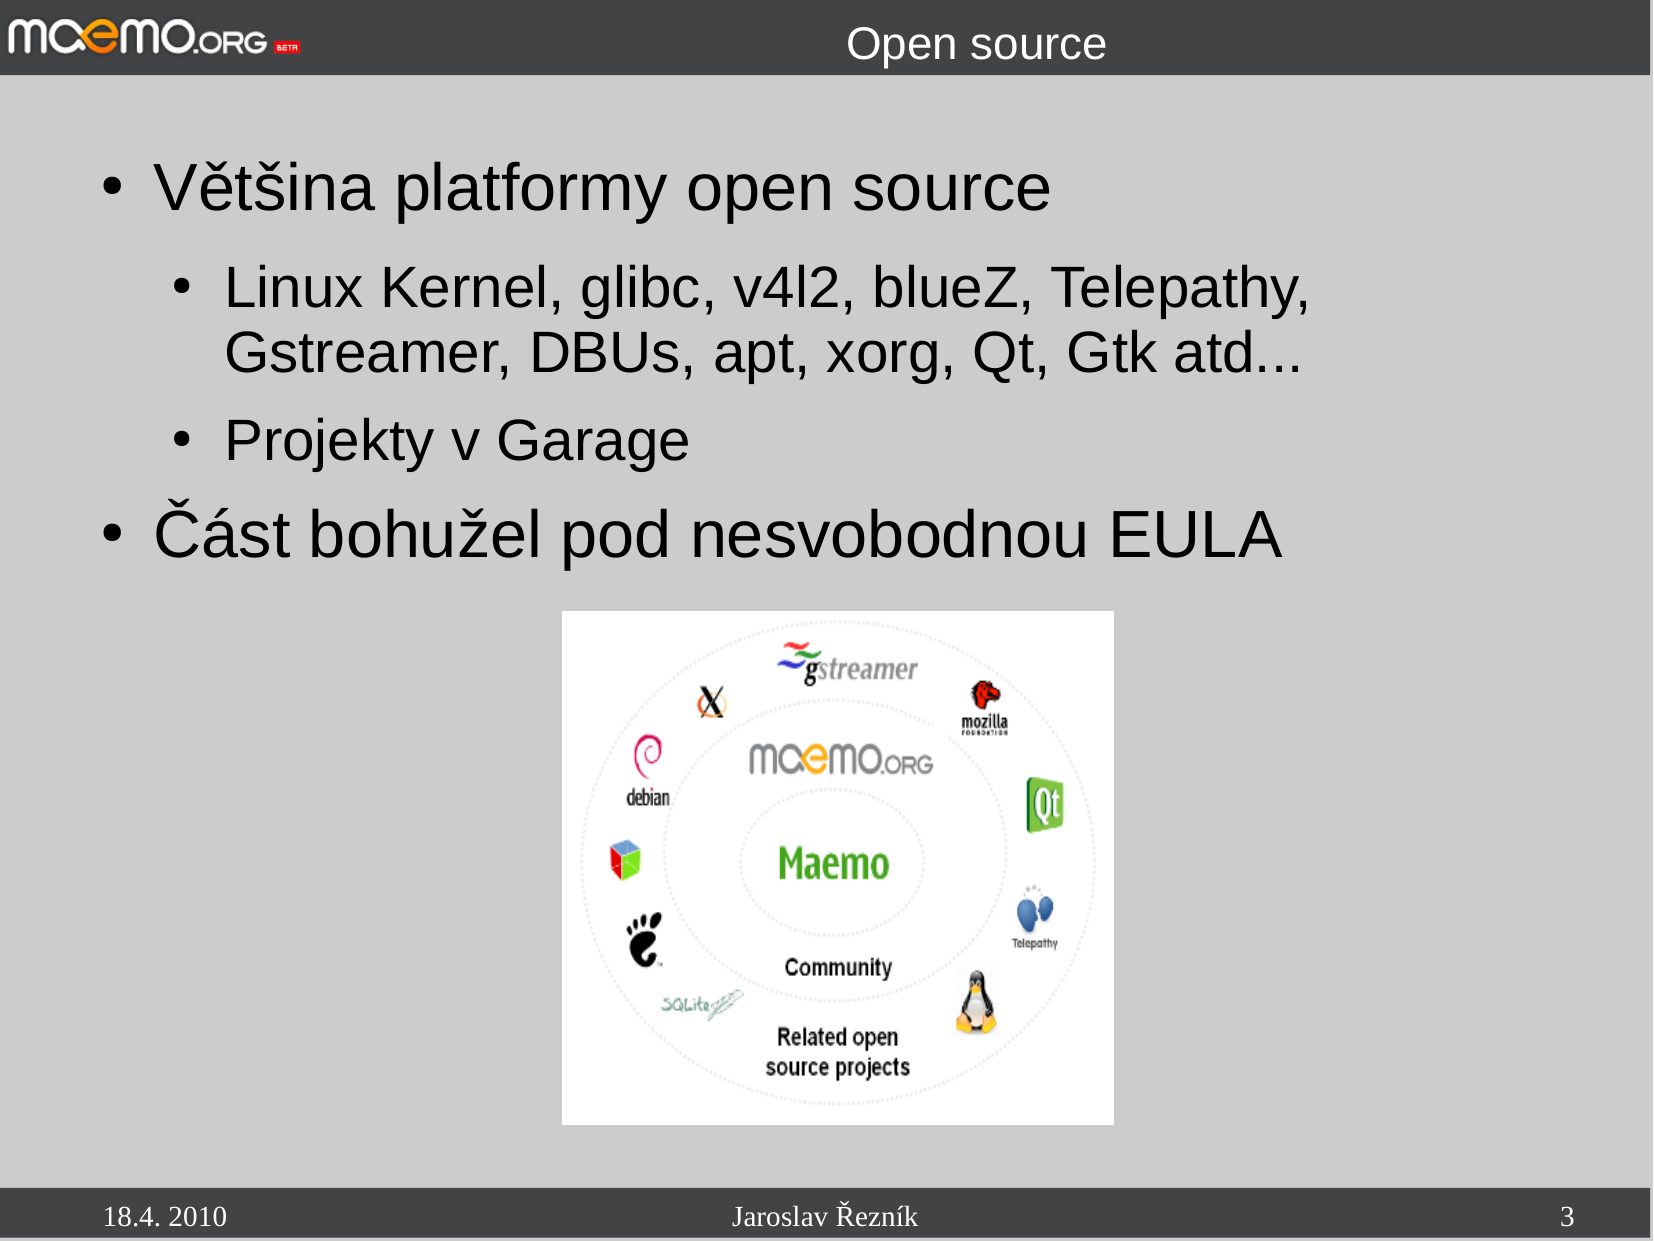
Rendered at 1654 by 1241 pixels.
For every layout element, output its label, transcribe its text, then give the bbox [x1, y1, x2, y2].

picture [562, 611, 1114, 1126]
list Většina platformy open source Linux Kernel, glibc, v4l2, blueZ, Telepathy, Gstreamer, DBUs, apt, xorg, Qt, Gtk atd... Projekty v Garage Část bohužel pod nesvobodnou EULA [82, 150, 1571, 1095]
picture [0, 0, 317, 64]
title Open source [379, 17, 1576, 70]
